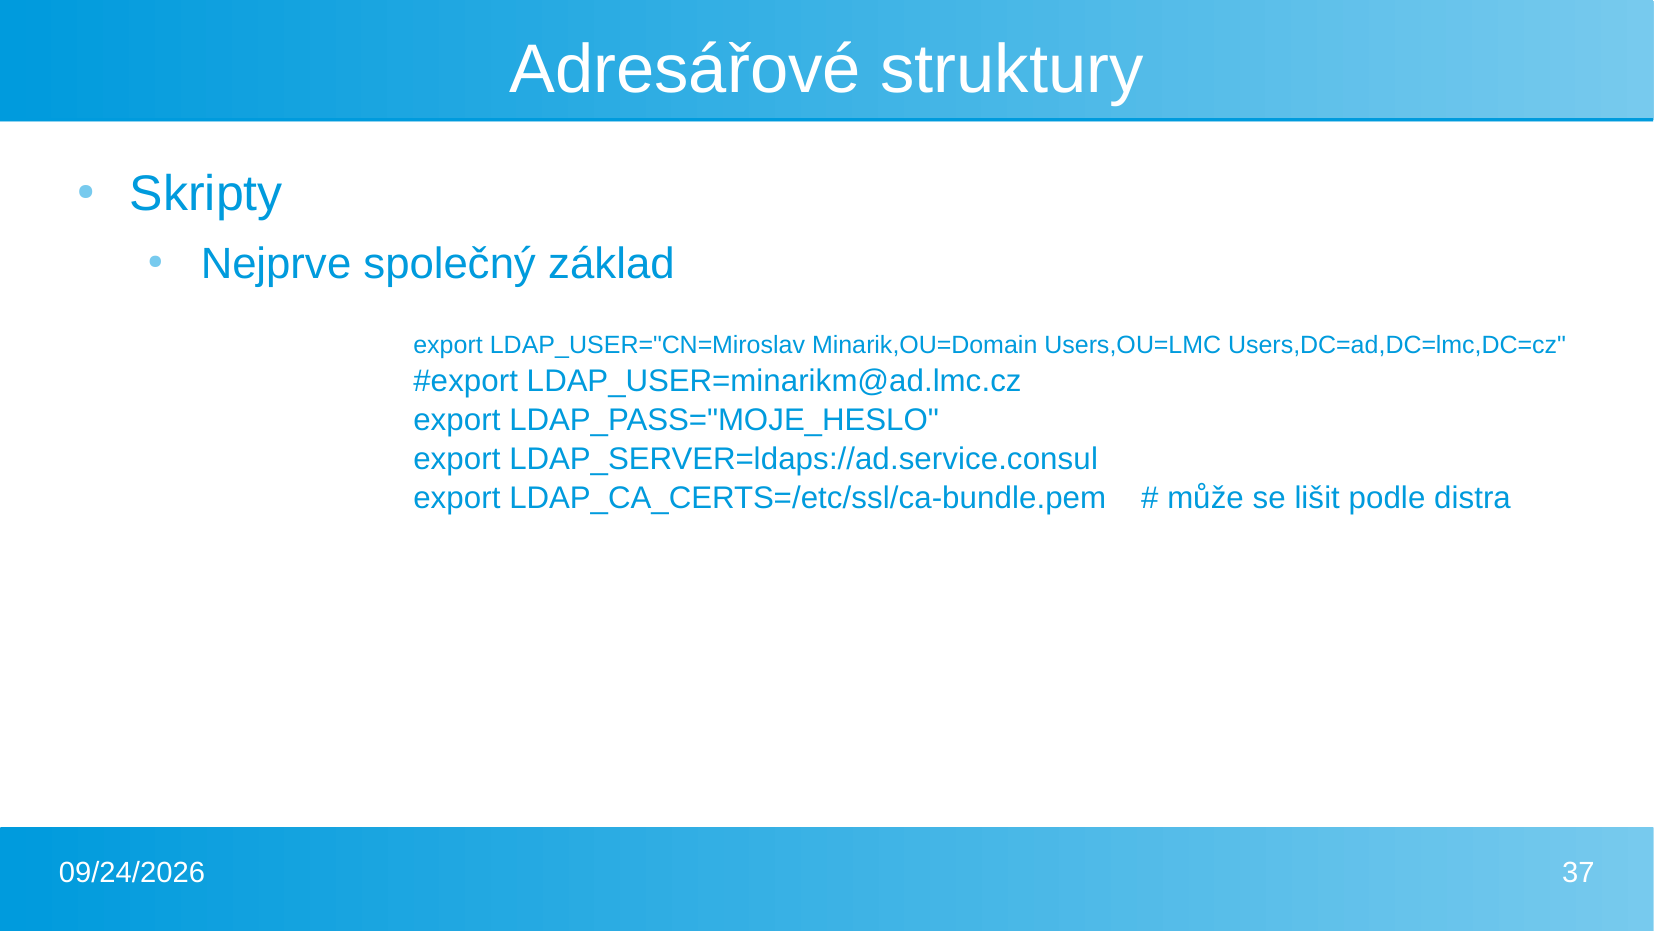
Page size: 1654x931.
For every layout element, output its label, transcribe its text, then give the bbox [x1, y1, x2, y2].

list Skripty Nejprve společný základ export LDAP_USER="CN=Miroslav Minarik,OU=Domain Users,OU=LMC Users,DC=ad,DC=lmc,DC=cz" #export LDAP_USER=minarikm@ad.lmc.cz export LDAP_PASS="MOJE_HESLO" export LDAP_SERVER=ldaps://ad.service.consul export LDAP_CA_CERTS=/etc/ssl/ca-bundle.pem # může se lišit podle distra [59, 165, 1595, 756]
title Adresářové struktury [59, 29, 1595, 108]
